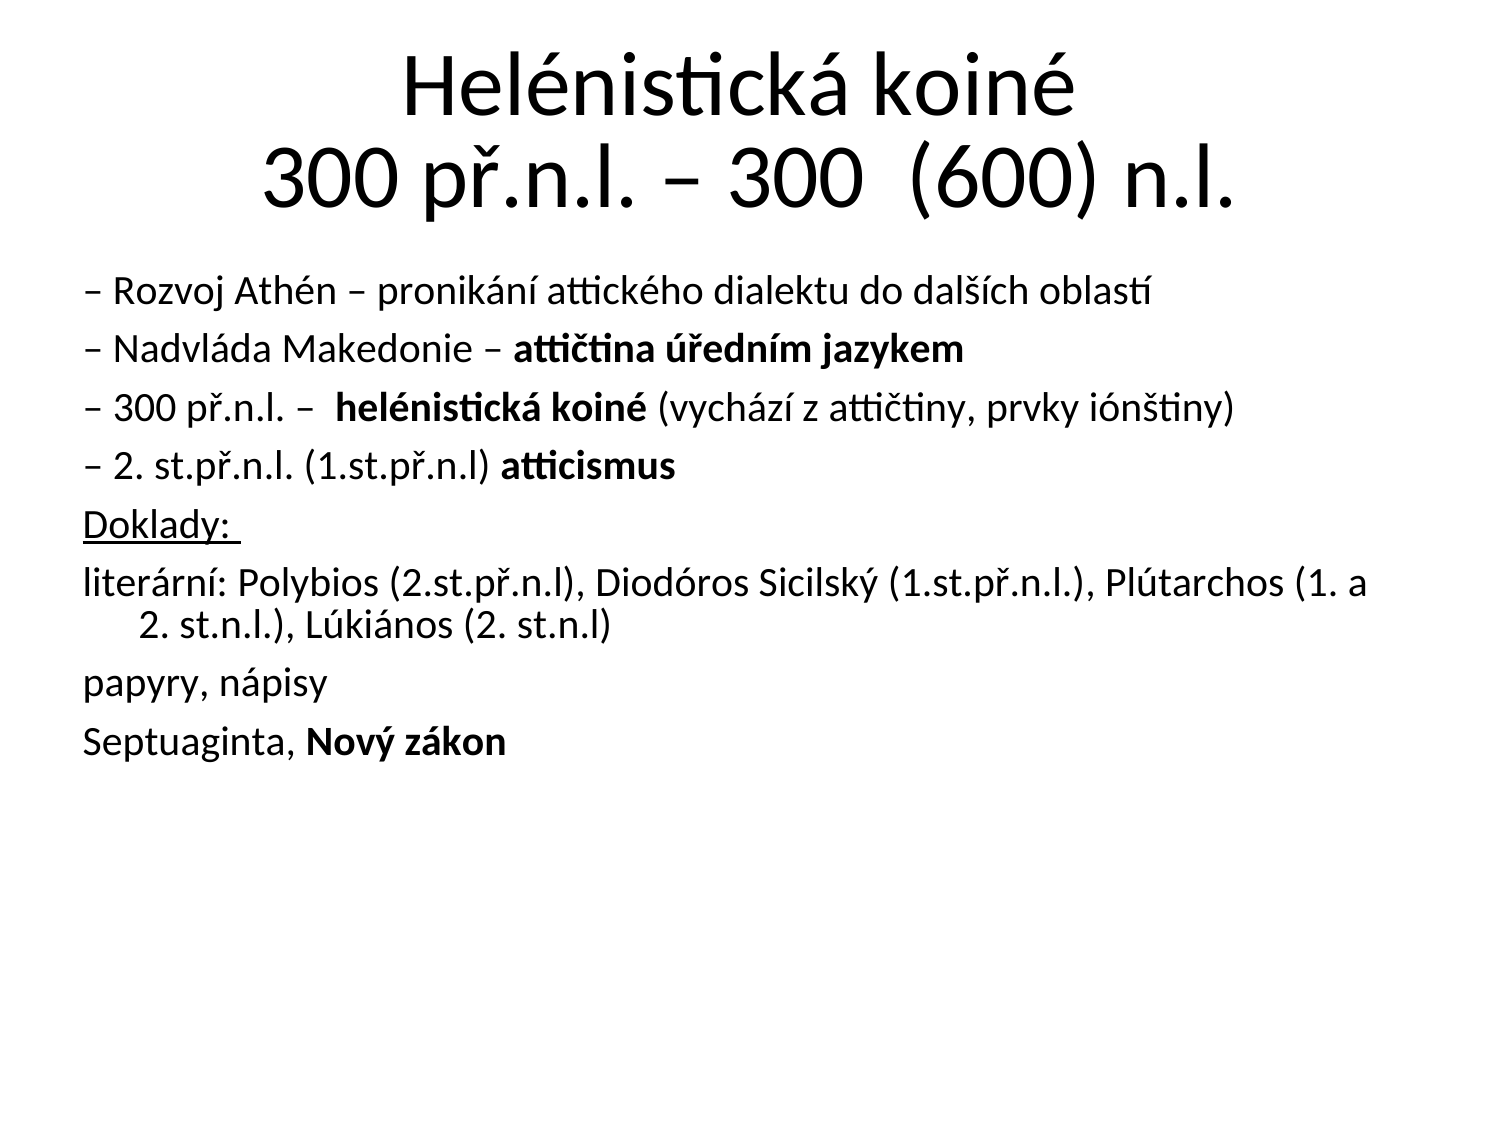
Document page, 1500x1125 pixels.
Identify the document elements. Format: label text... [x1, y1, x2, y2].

list – Rozvoj Athén – pronikání attického dialektu do dalších oblastí – Nadvláda Makedonie – attičtina úředním jazykem – 300 př.n.l. – helénistická koiné (vychází z attičtiny, prvky iónštiny) – 2. st.př.n.l. (1.st.př.n.l) atticismus Doklady: literární: Polybios (2.st.př.n.l), Diodóros Sicilský (1.st.př.n.l.), Plútarchos (1. a 2. st.n.l.), Lúkiános (2. st.n.l) papyry, nápisy Septuaginta, Nový zákon [67, 265, 1418, 1009]
title Helénistická koiné 300 př.n.l. – 300 (600) n.l. [75, 20, 1426, 257]
